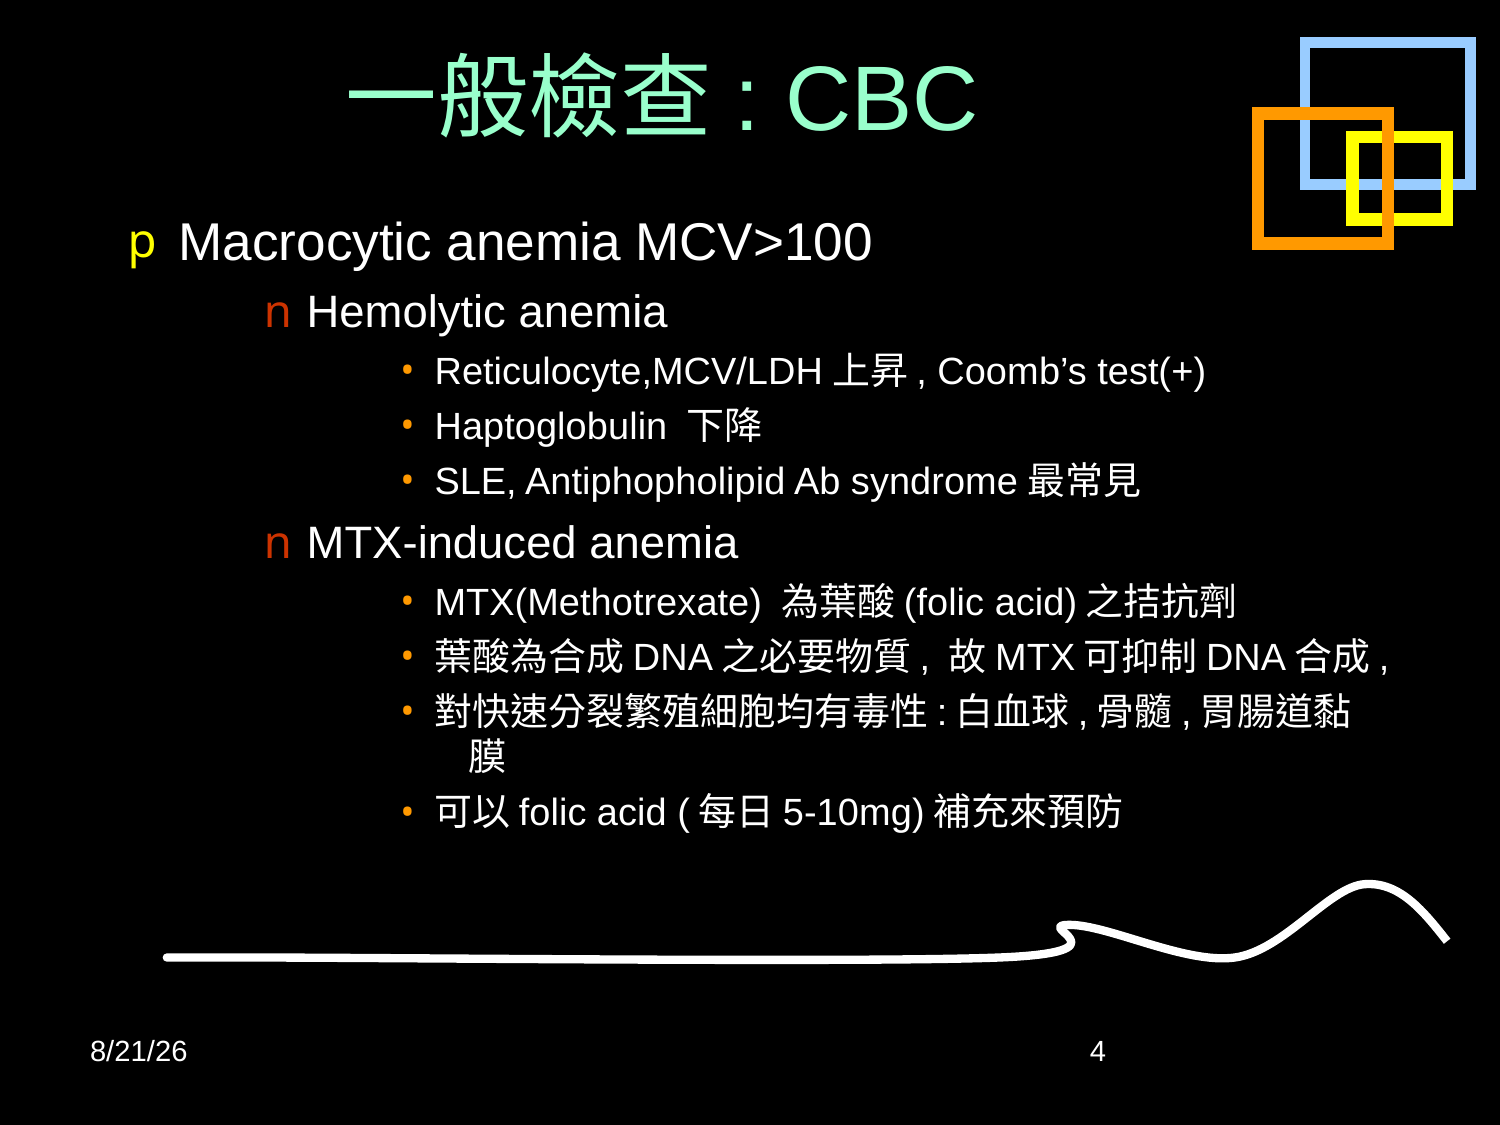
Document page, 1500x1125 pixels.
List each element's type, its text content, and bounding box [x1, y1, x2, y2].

list Macrocytic anemia MCV>100 Hemolytic anemia Reticulocyte,MCV/LDH上昇, Coomb’s test(+) Haptoglobulin 下降 SLE, Antiphopholipid Ab syndrome最常見 MTX-induced anemia MTX(Methotrexate) 為葉酸(folic acid)之拮抗劑 葉酸為合成DNA之必要物質, 故MTX可抑制DNA合成, 對快速分裂繁殖細胞均有毒性:白血球,骨髓,胃腸道黏膜 可以folic acid (每日5-10mg)補充來預防 [112, 200, 1388, 876]
title 一般檢查: CBC [37, 0, 1313, 188]
text_box [75, 1024, 426, 1103]
text_box [1074, 1024, 1426, 1103]
